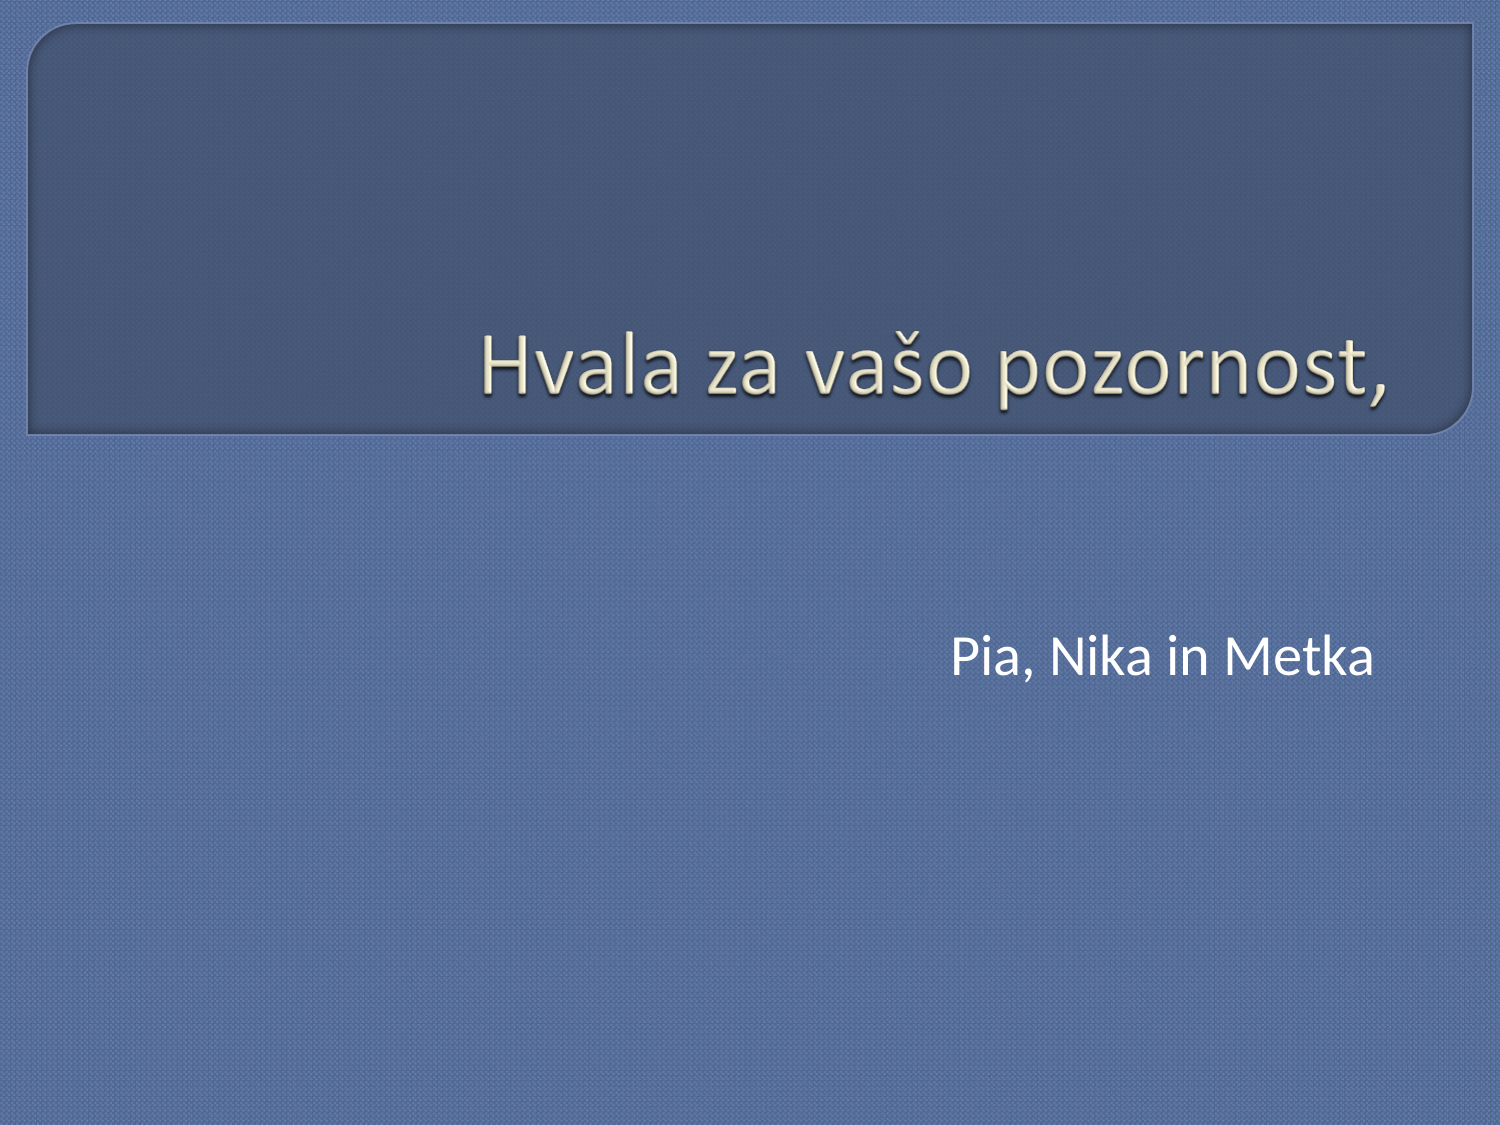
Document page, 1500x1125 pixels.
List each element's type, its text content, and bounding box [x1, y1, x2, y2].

text_box Pia, Nika in Metka [339, 609, 1416, 897]
picture [0, 0, 1500, 1125]
text_box [76, 62, 1452, 483]
